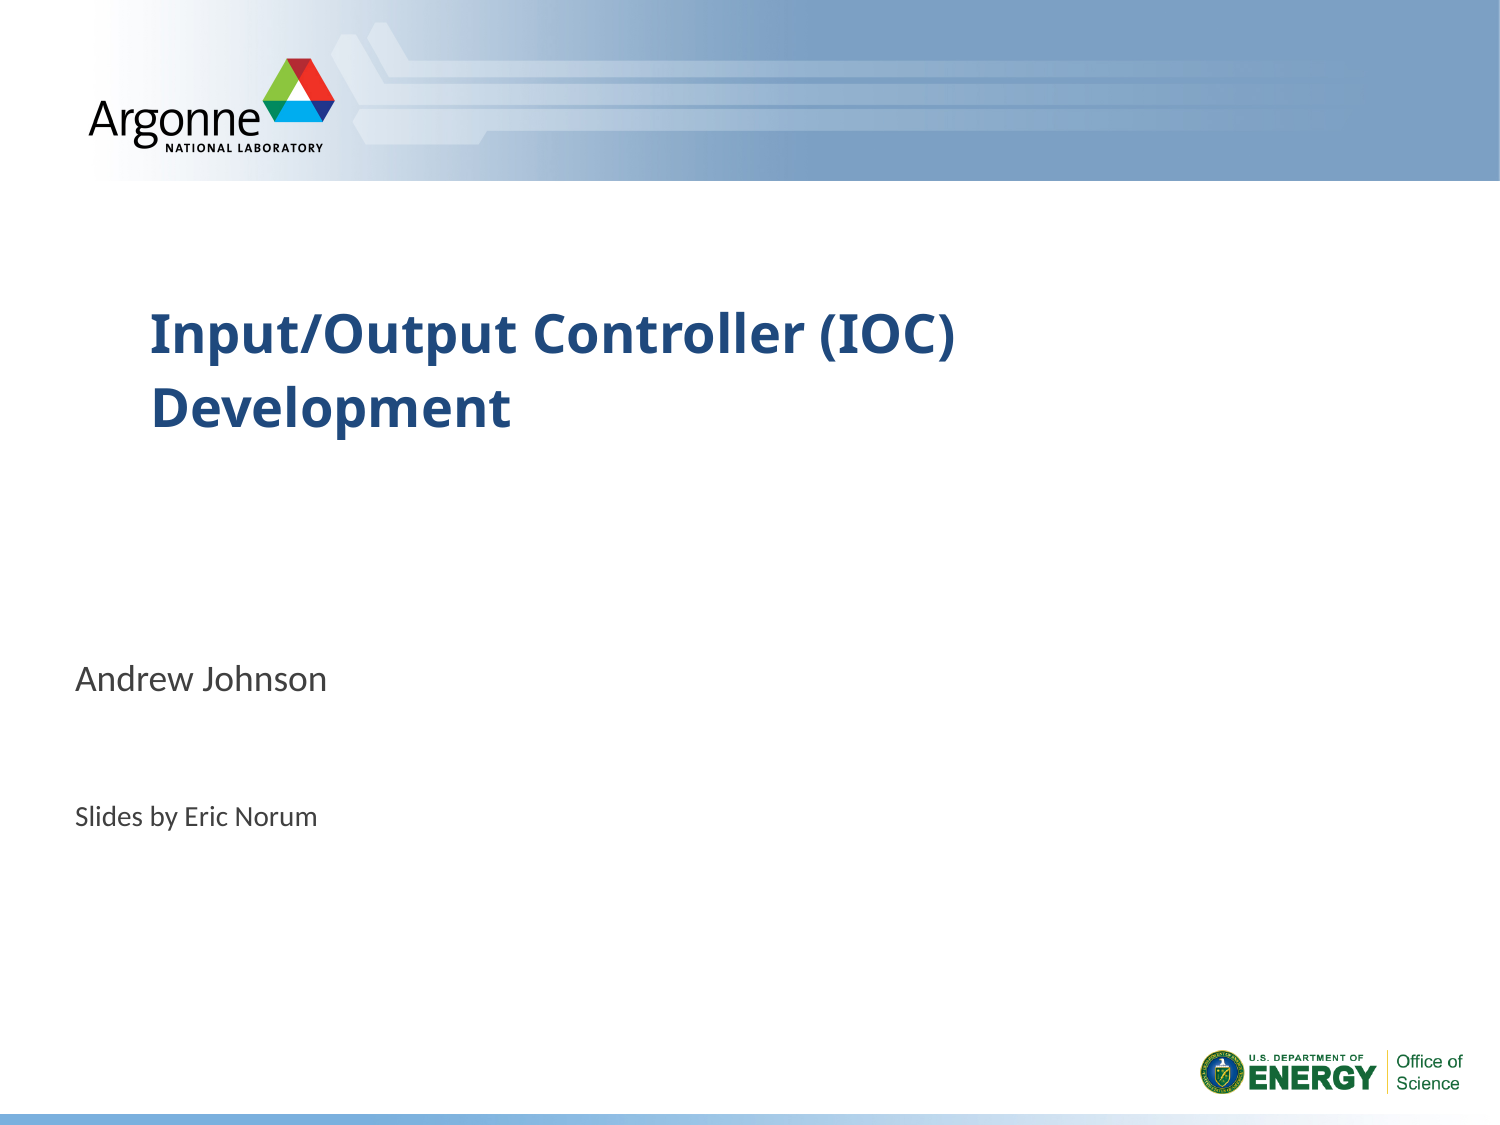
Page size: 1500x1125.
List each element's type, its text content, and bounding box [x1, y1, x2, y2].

picture [0, 0, 1500, 182]
picture [1200, 1050, 1463, 1094]
picture [0, 1114, 1500, 1125]
title Input/Output Controller (IOC) Development [150, 338, 1327, 402]
subtitle Andrew Johnson Slides by Eric Norum [75, 651, 1425, 845]
